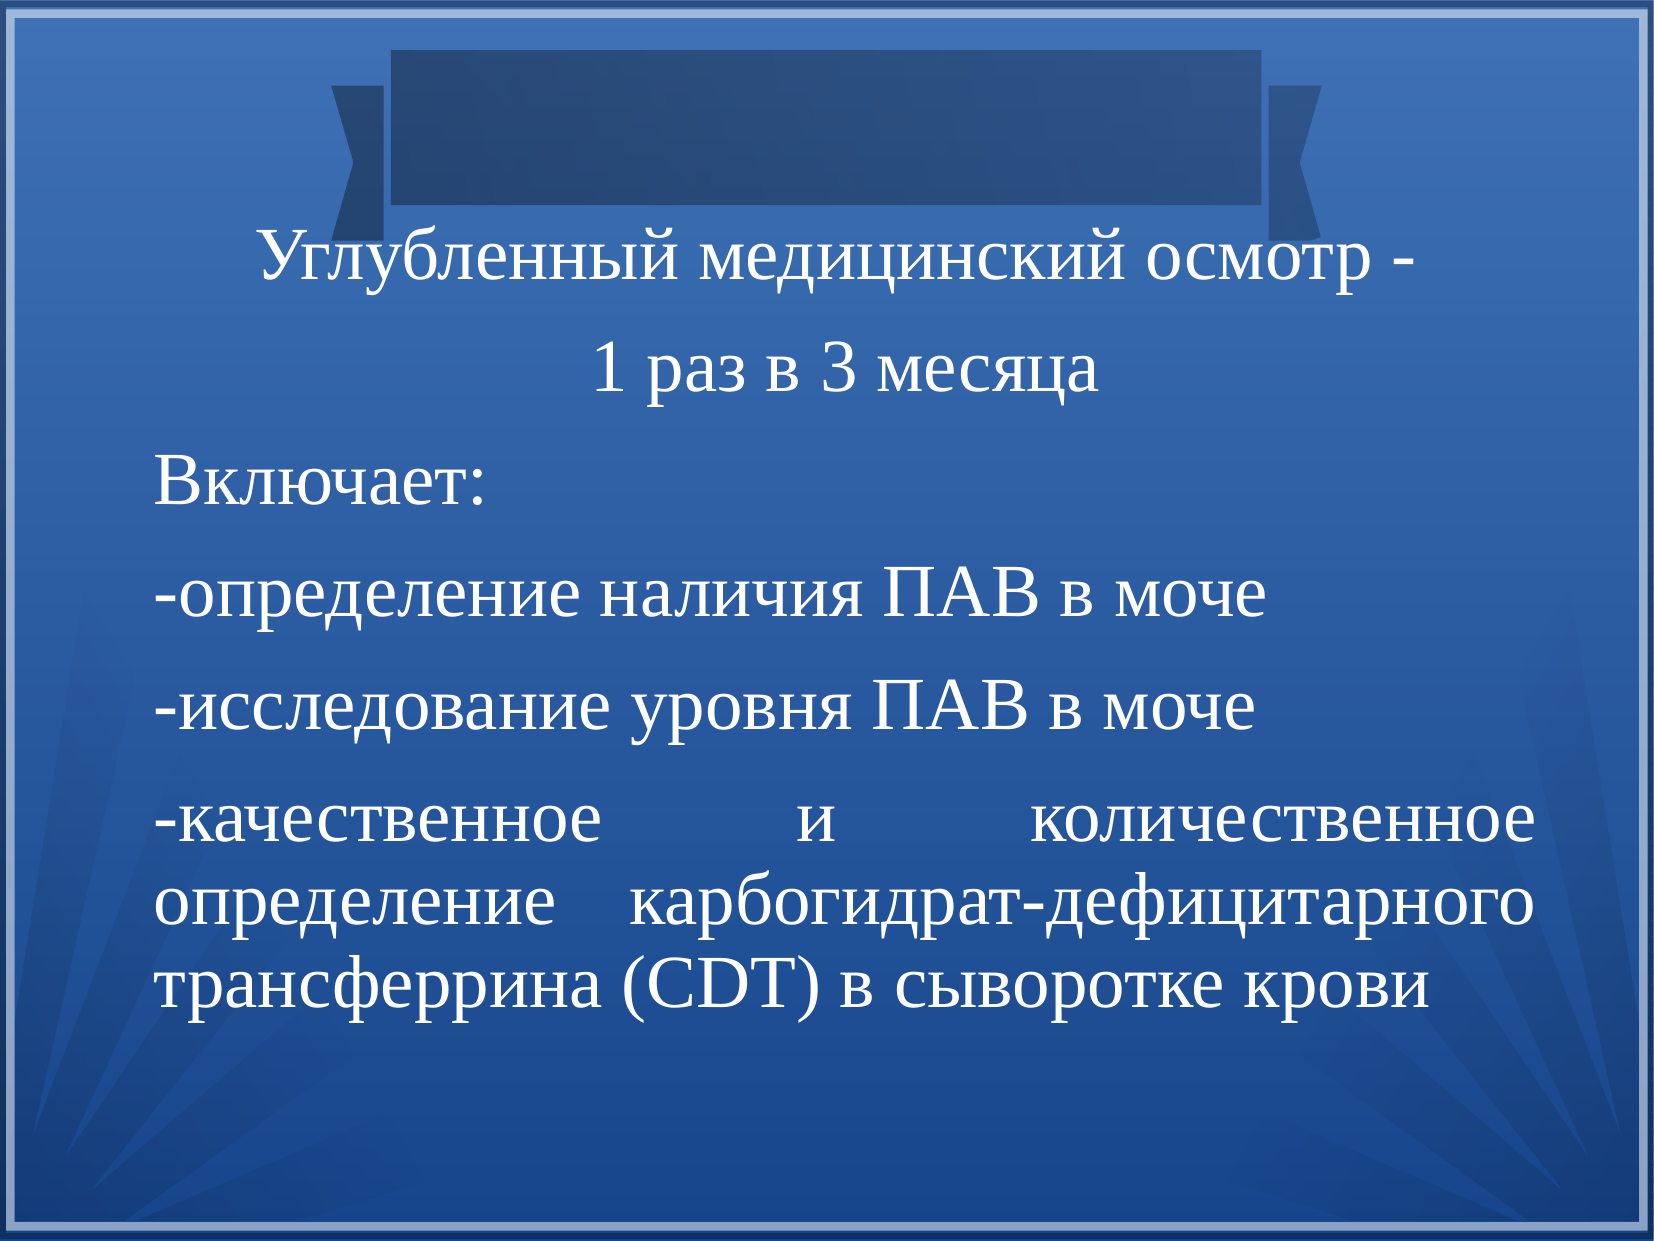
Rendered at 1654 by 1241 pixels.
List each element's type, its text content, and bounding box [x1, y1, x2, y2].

list Углубленный медицинский осмотр - 1 раз в 3 месяца Включает: -определение наличия ПАВ в моче -исследование уровня ПАВ в моче -качественное и количественное определение карбогидрат-дефицитарного трансферрина (СDТ) в сыворотке крови [82, 212, 1538, 1075]
